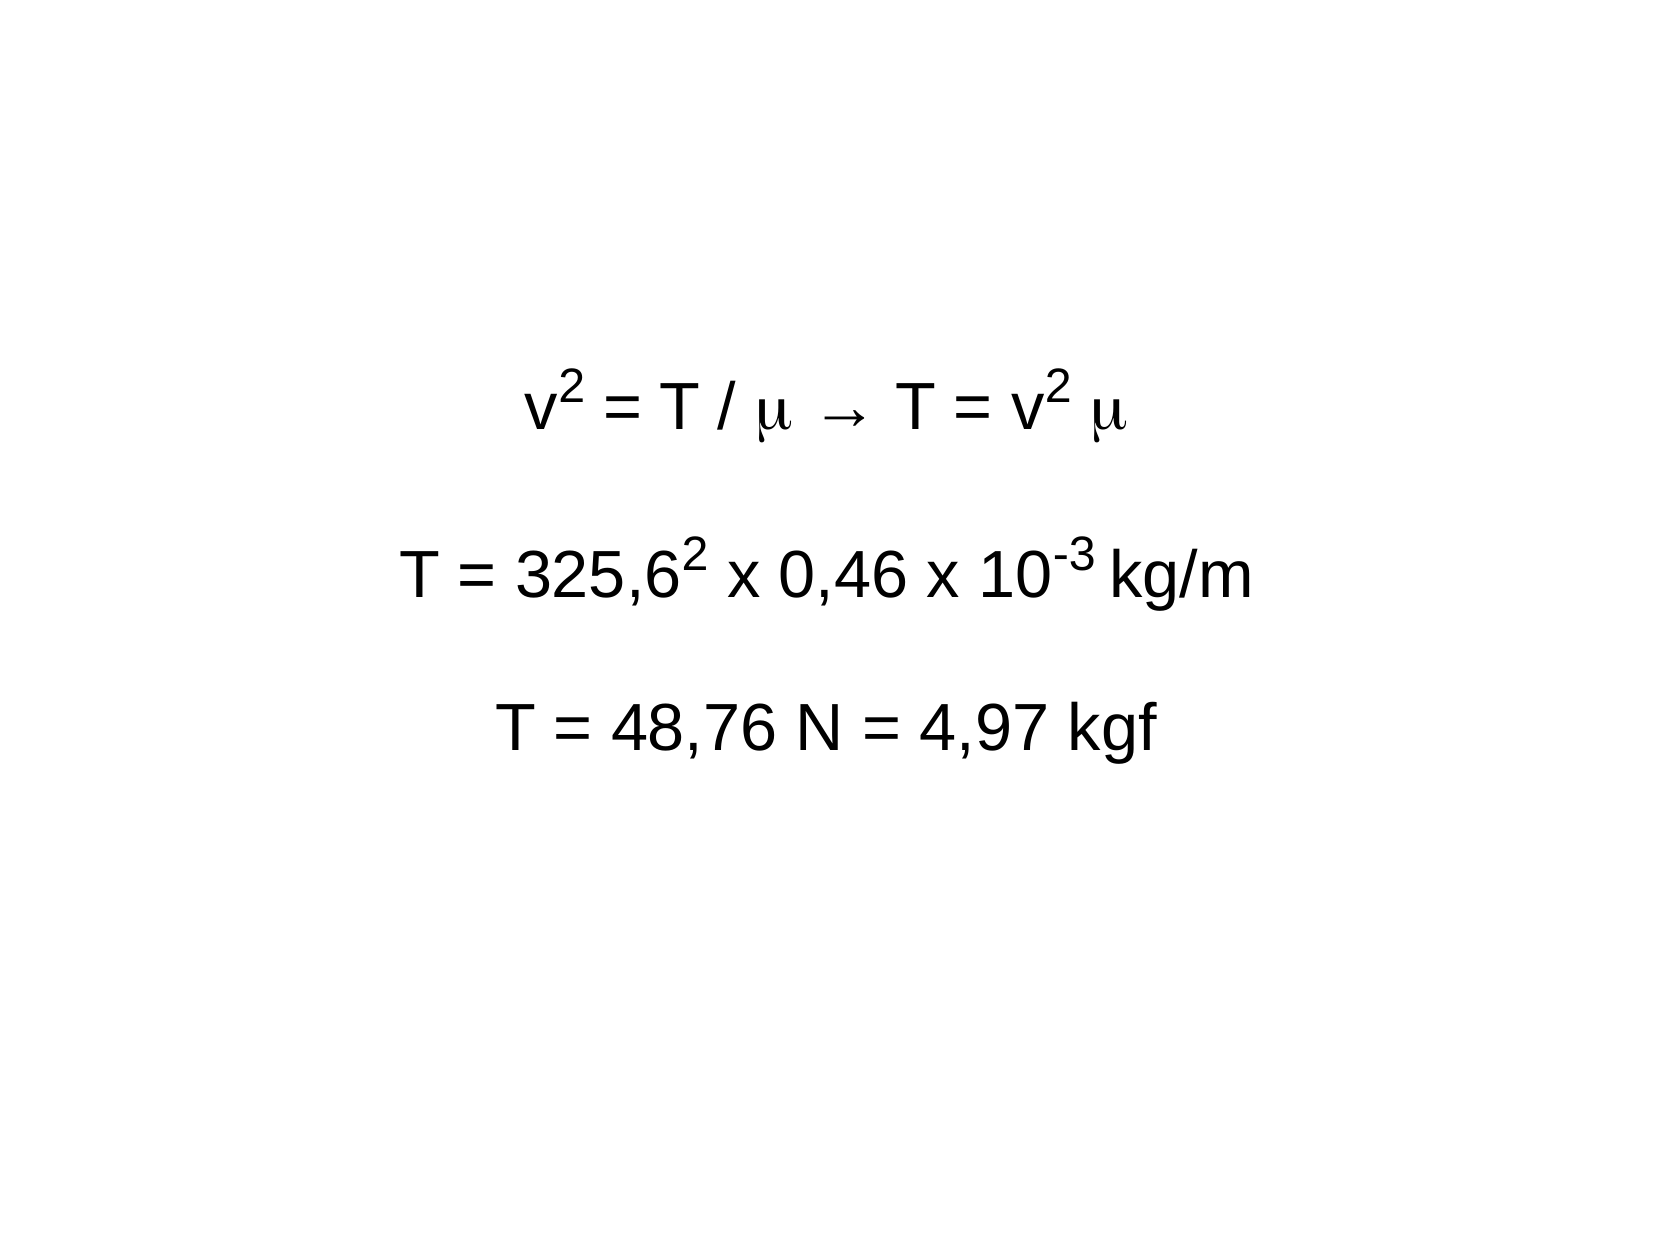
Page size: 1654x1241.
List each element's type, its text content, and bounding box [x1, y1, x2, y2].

subtitle v2 = T / m → T = v2 m T = 325,62 x 0,46 x 10-3 kg/m T = 48,76 N = 4,97 kgf [82, 259, 1571, 1010]
